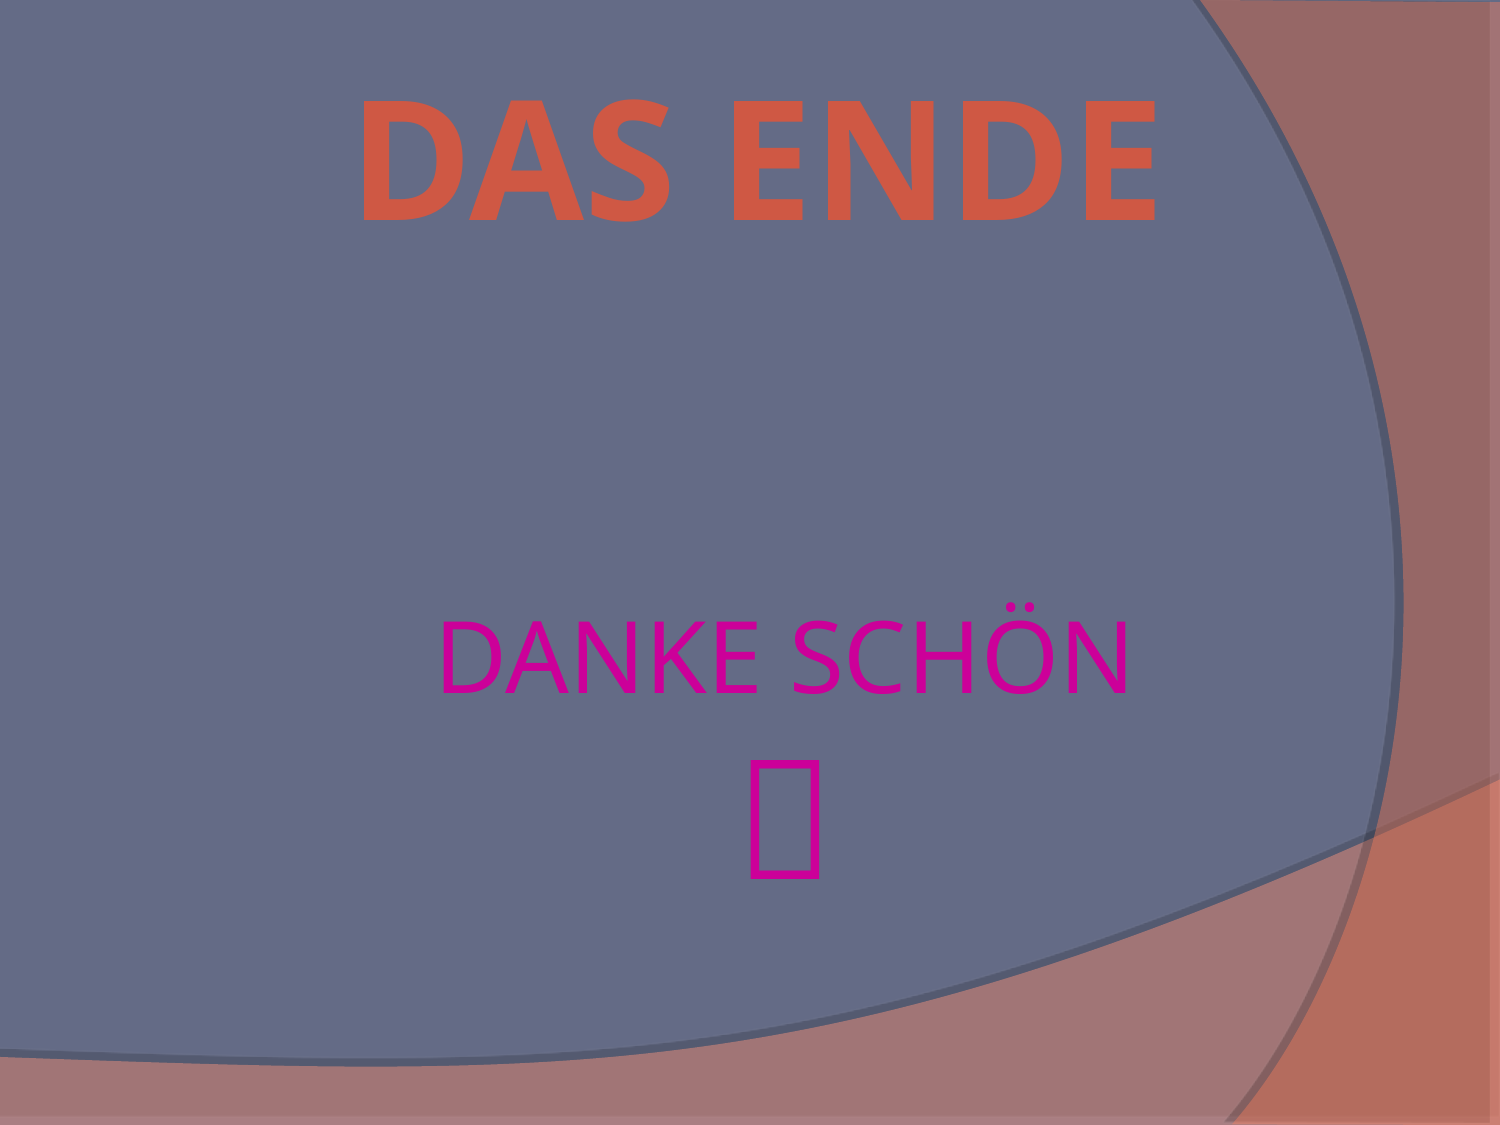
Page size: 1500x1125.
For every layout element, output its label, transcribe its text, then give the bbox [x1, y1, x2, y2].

text_box DAS ENDE [316, 46, 1200, 262]
text_box DANKE SCHÖN  [210, 585, 1360, 921]
